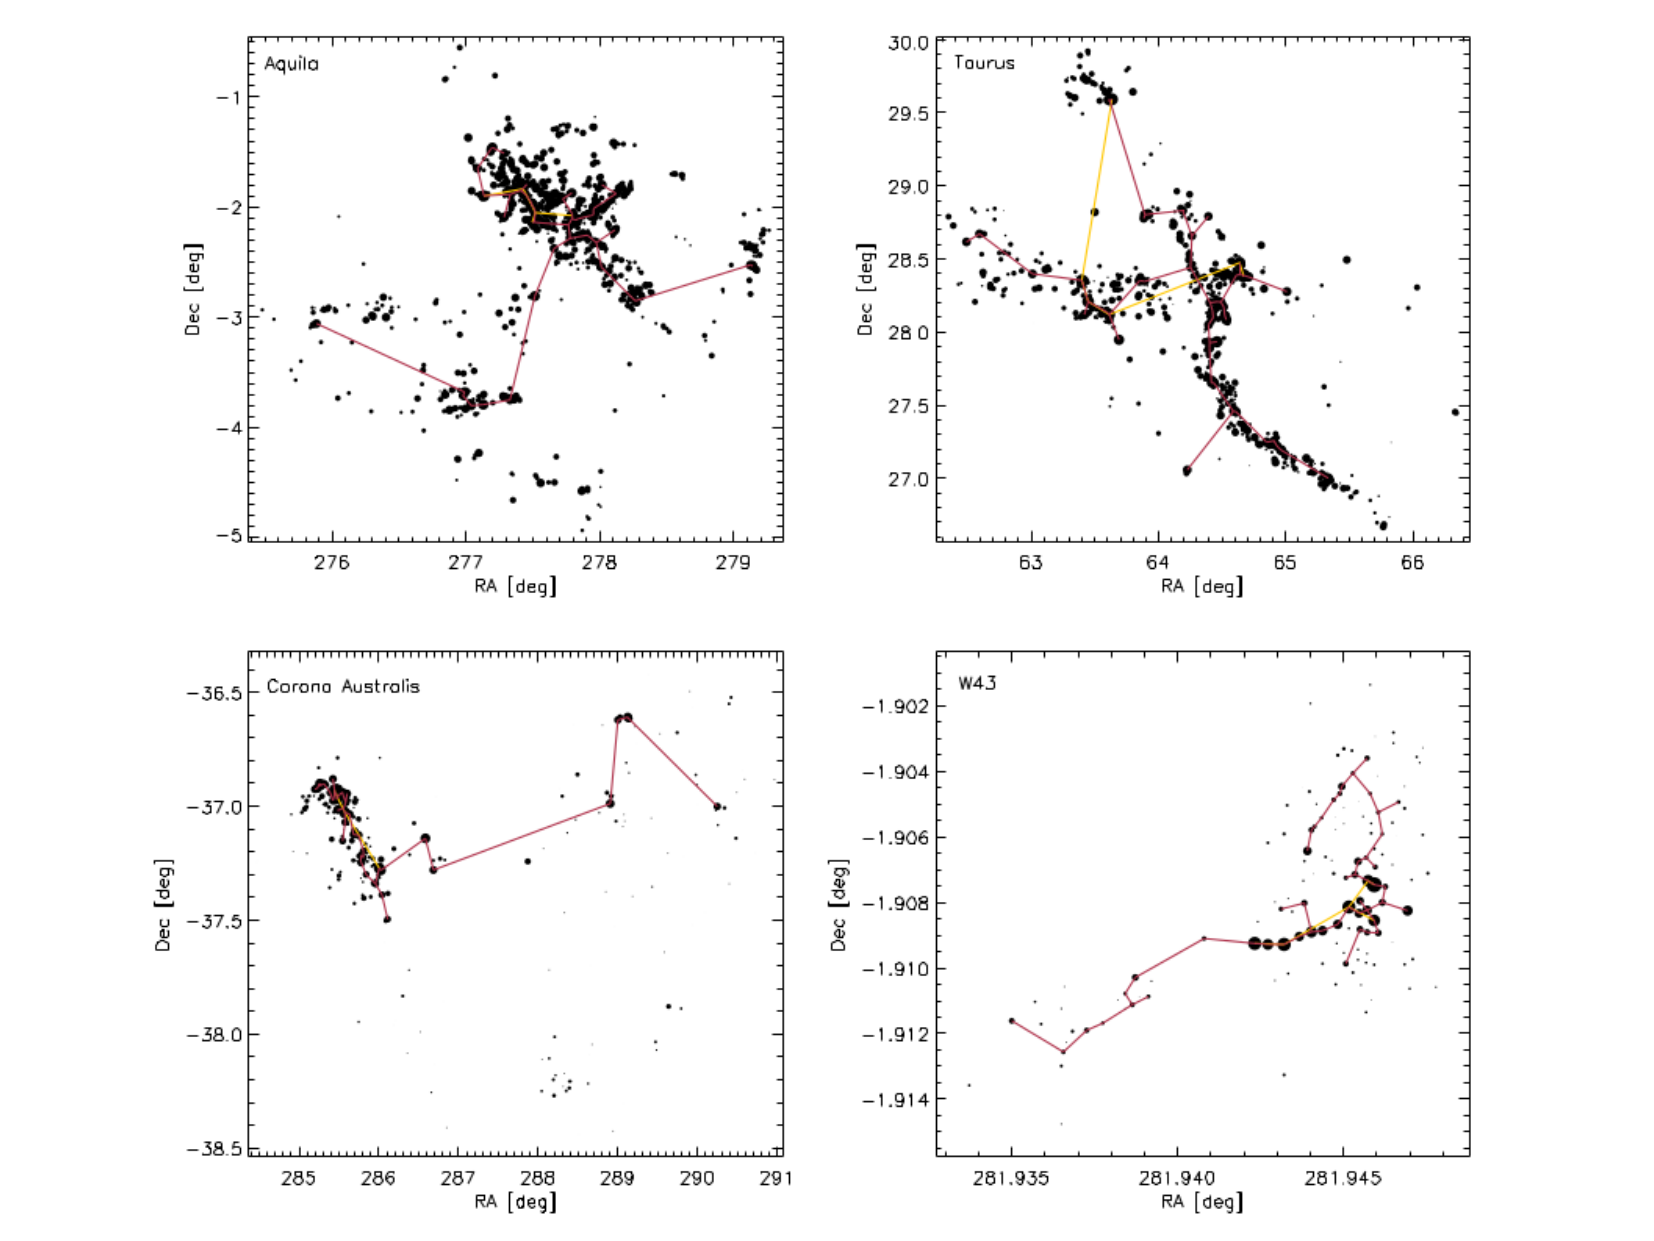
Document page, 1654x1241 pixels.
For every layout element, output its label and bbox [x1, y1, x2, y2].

picture [143, 13, 1521, 1234]
